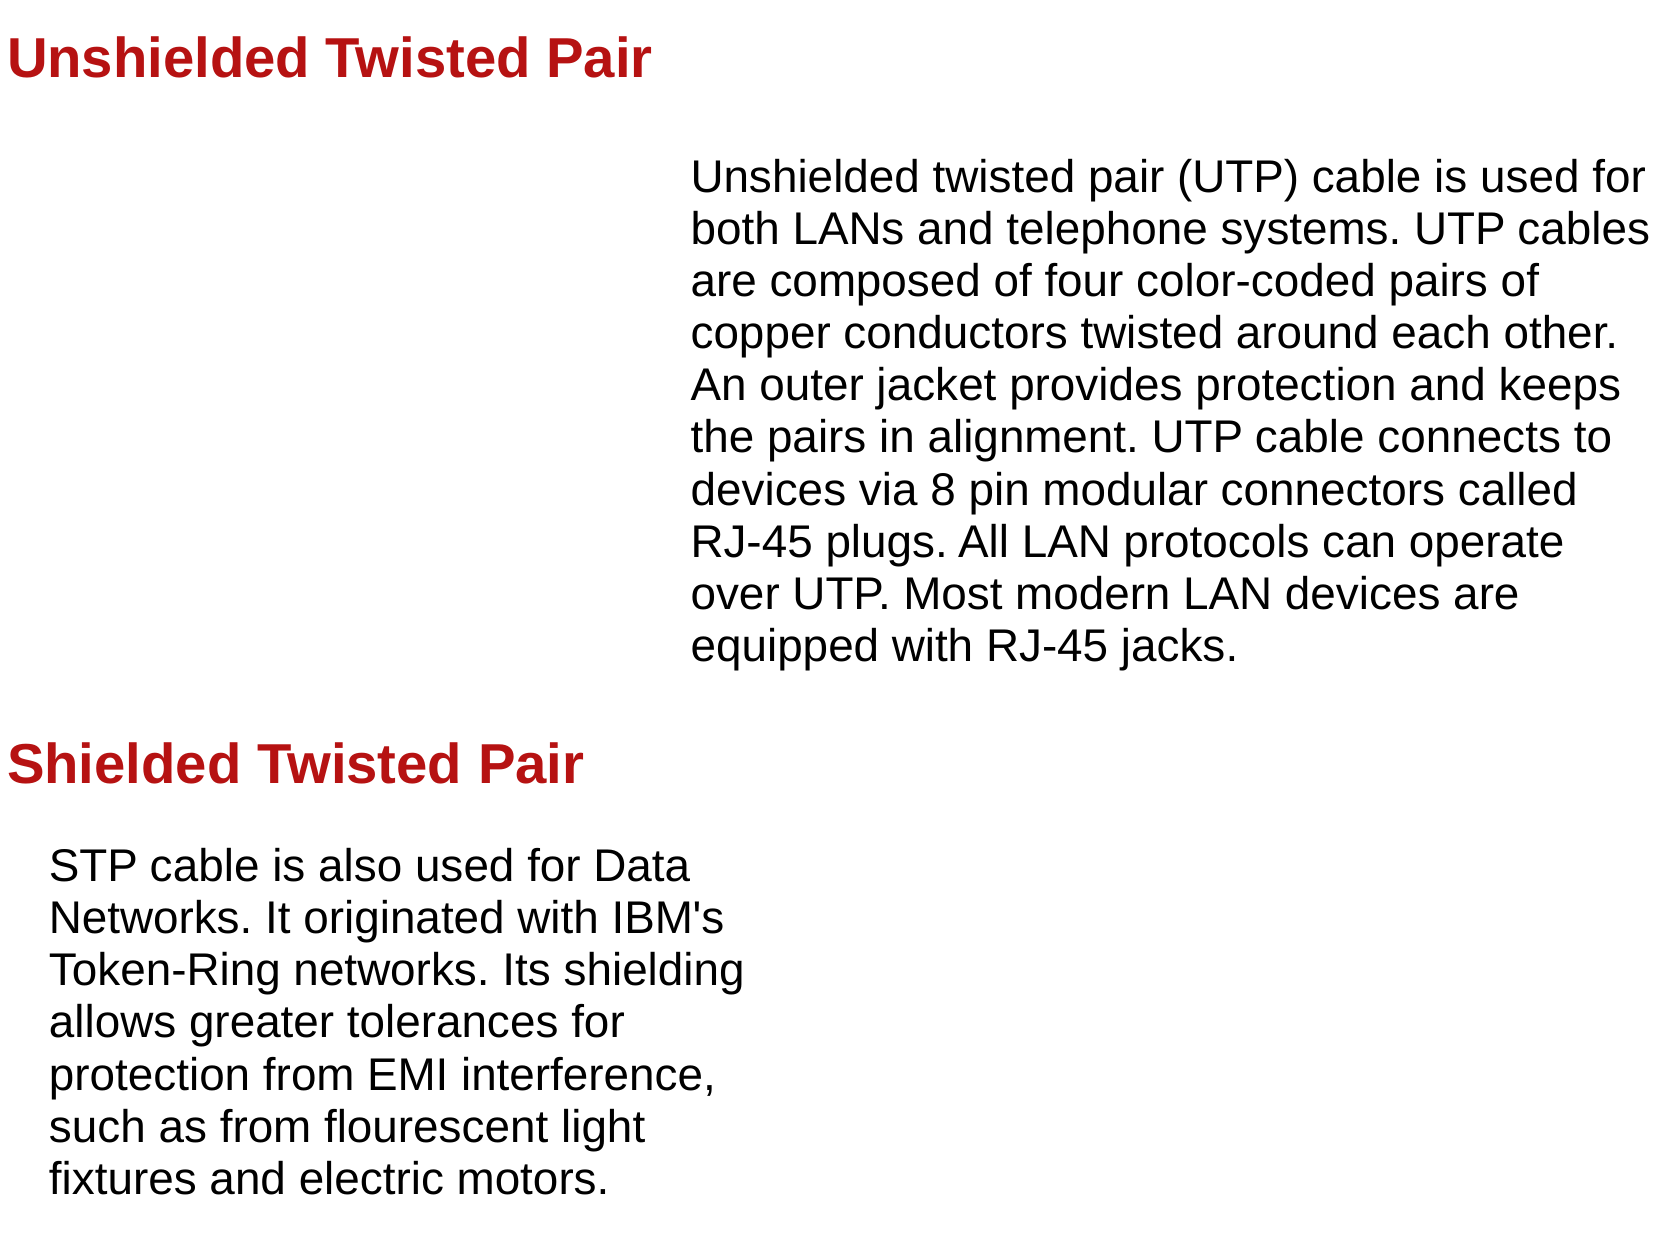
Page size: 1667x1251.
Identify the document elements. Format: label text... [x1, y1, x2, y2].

text_box Unshielded Twisted Pair [7, 26, 668, 91]
text_box Shielded Twisted Pair [7, 731, 612, 796]
text_box STP cable is also used for Data Networks. It originated with IBM's Token-Ring networks. Its shielding allows greater tolerances for protection from EMI interference, such as from flourescent light fixtures and electric motors. [48, 839, 799, 1206]
text_box Unshielded twisted pair (UTP) cable is used for both LANs and telephone systems. UTP cables are composed of four color-coded pairs of copper conductors twisted around each other. An outer jacket provides protection and keeps the pairs in alignment. UTP cable connects to devices via 8 pin modular connectors called RJ-45 plugs. All LAN protocols can operate over UTP. Most modern LAN devices are equipped with RJ-45 jacks. [690, 150, 1660, 673]
